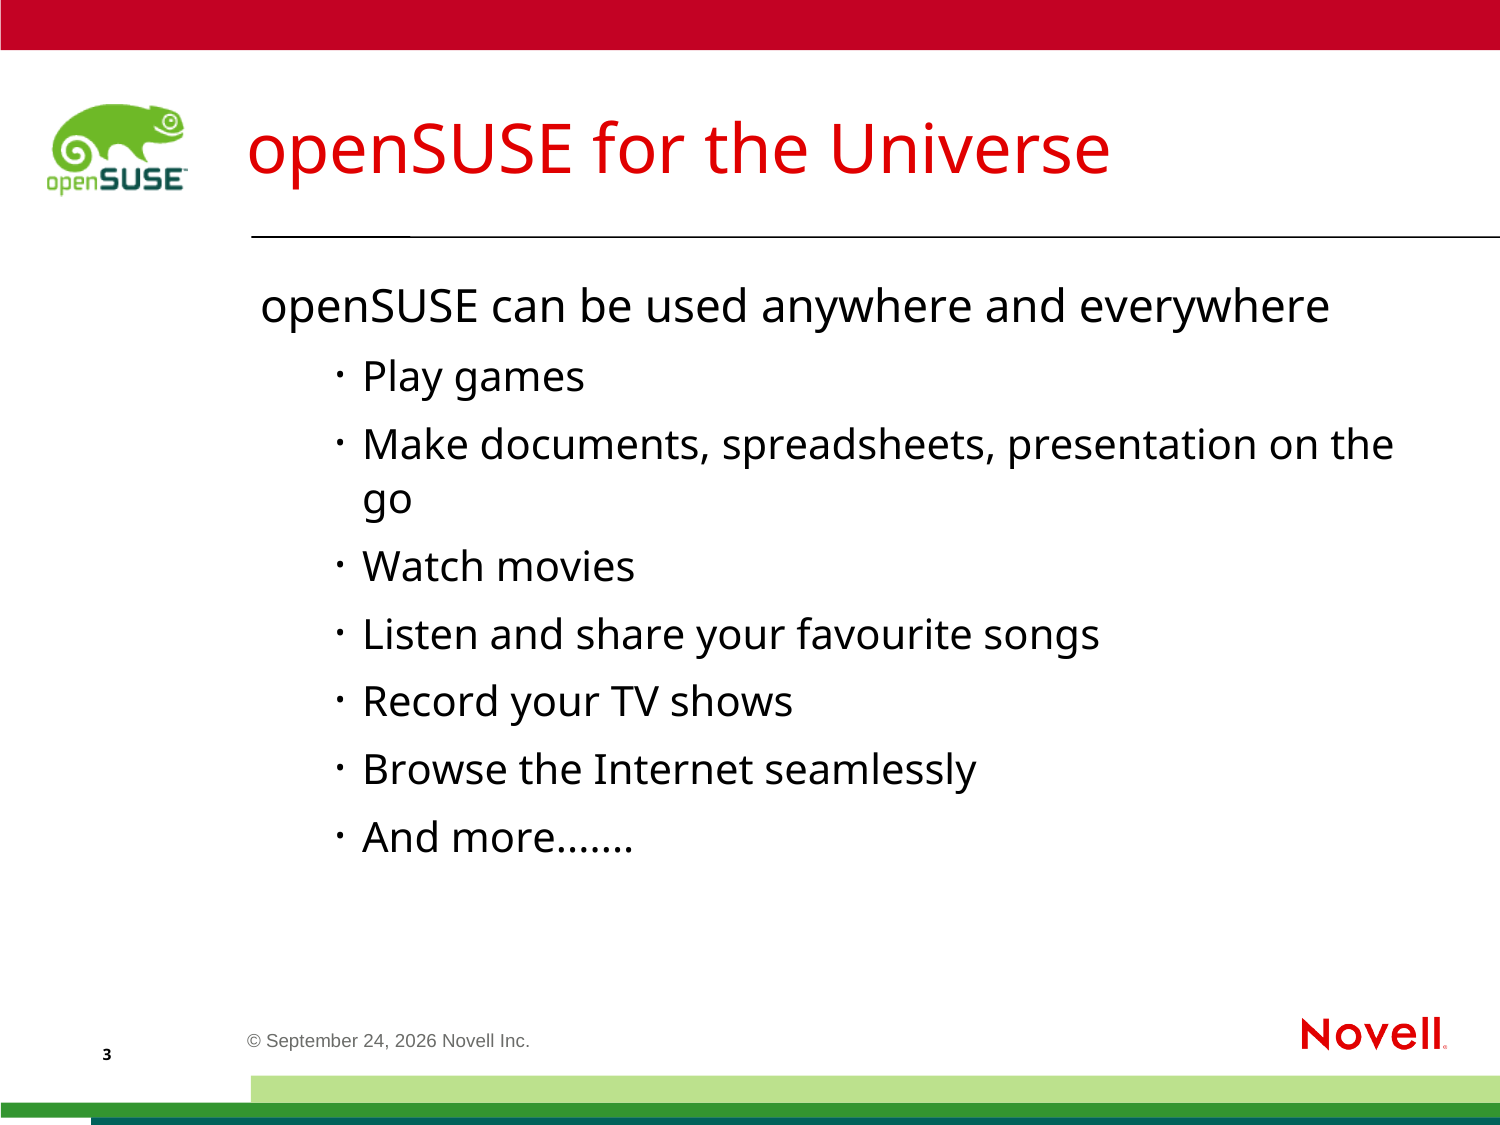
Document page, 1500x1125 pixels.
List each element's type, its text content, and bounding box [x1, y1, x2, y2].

picture [1295, 1026, 1453, 1056]
picture [47, 104, 188, 197]
list openSUSE can be used anywhere and everywhere Play games Make documents, spreadsheets, presentation on the go Watch movies Listen and share your favourite songs Record your TV shows Browse the Internet seamlessly And more....... [245, 267, 1458, 1026]
title openSUSE for the Universe [246, 60, 1409, 239]
